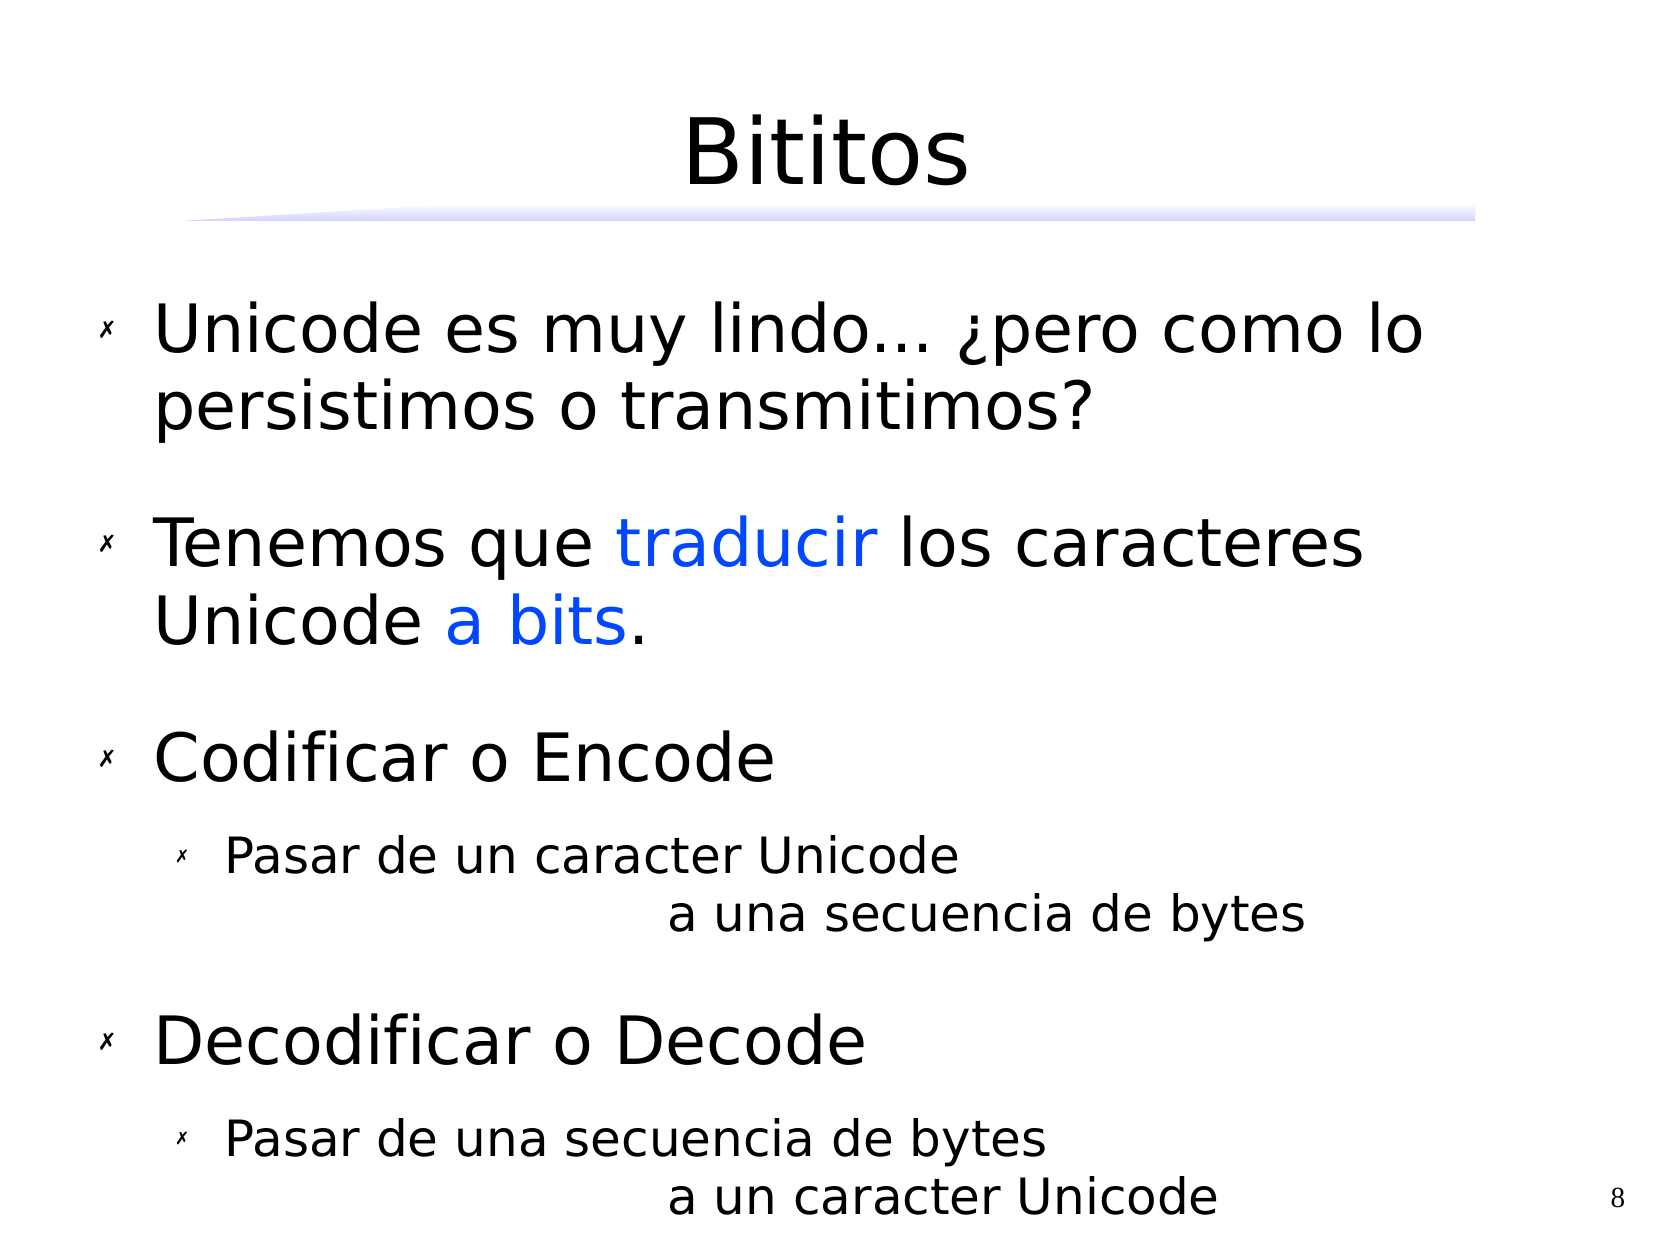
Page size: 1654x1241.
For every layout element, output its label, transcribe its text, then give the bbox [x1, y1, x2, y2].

list Unicode es muy lindo... ¿pero como lo persistimos o transmitimos? Tenemos que traducir los caracteres Unicode a bits. Codificar o Encode Pasar de un caracter Unicode a una secuencia de bytes Decodificar o Decode Pasar de una secuencia de bytes a un caracter Unicode [82, 290, 1571, 1227]
title Bititos [82, 49, 1571, 257]
